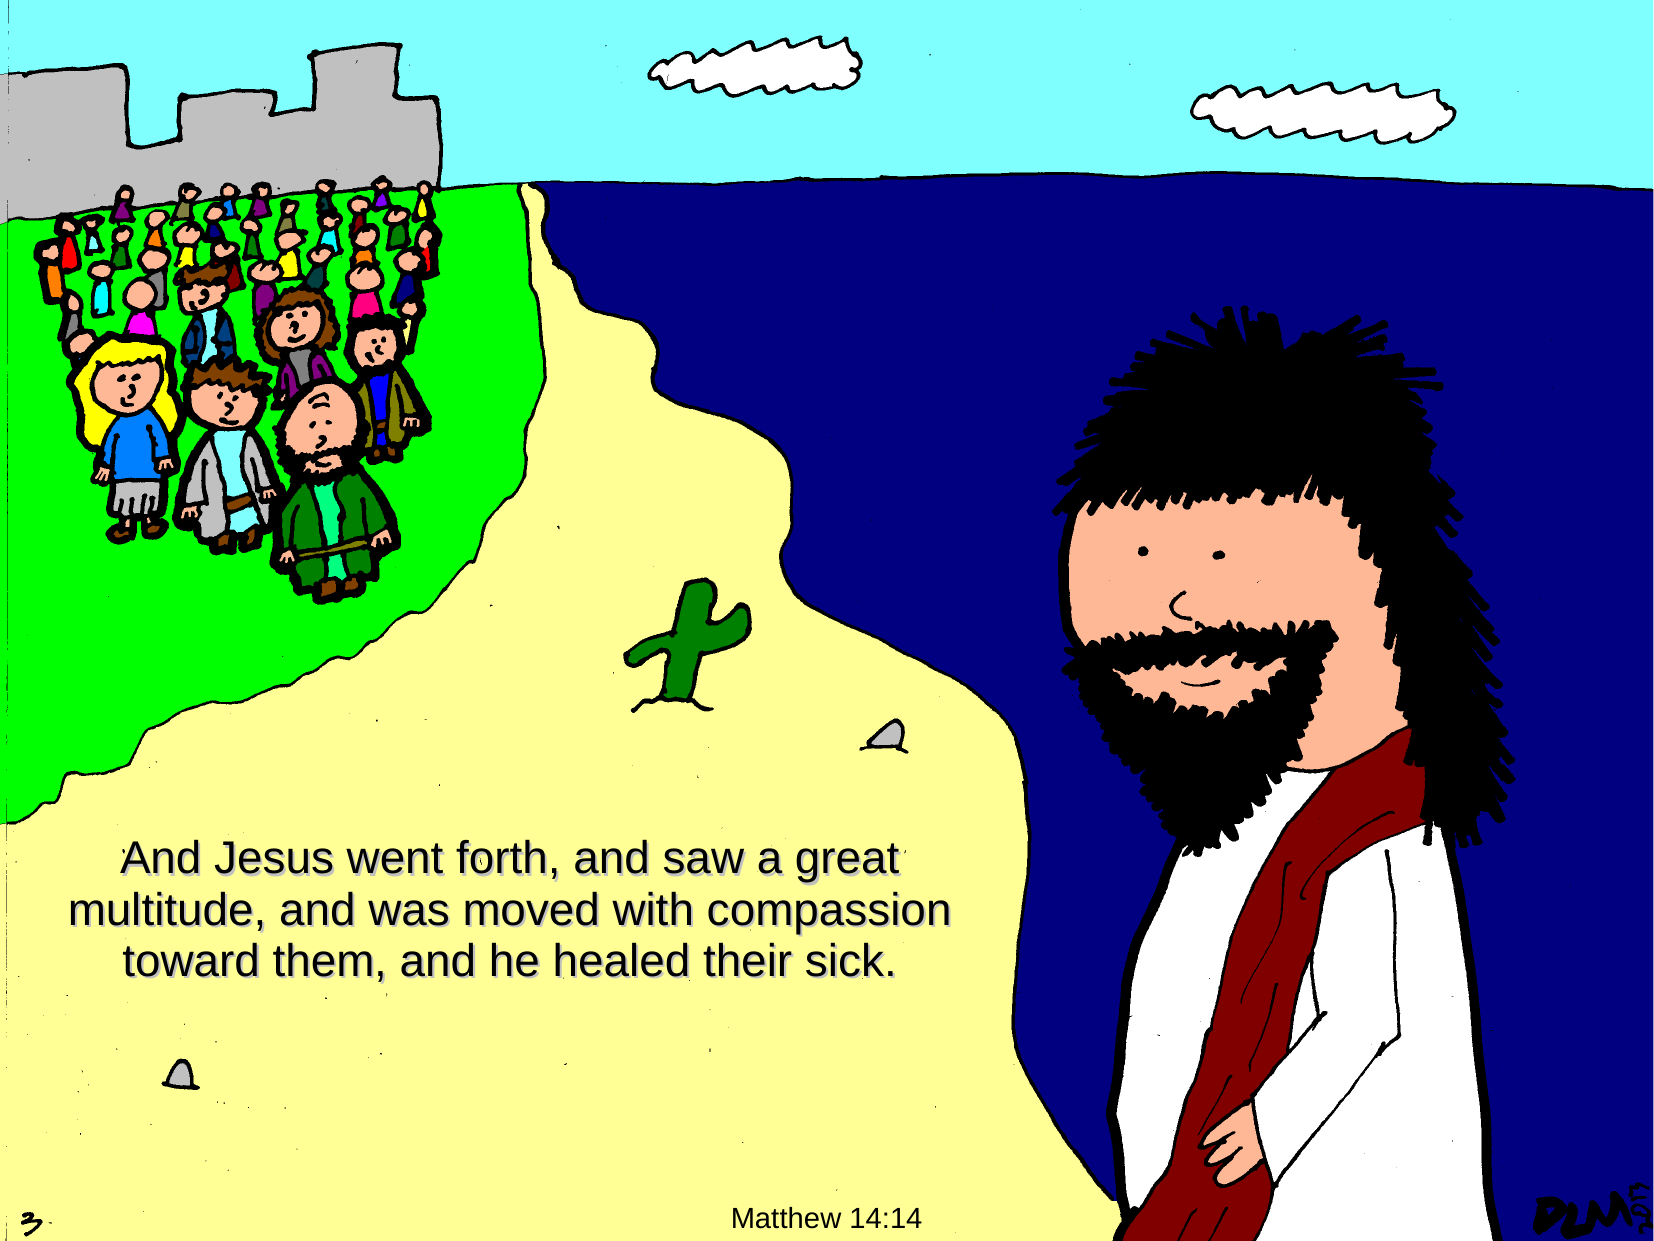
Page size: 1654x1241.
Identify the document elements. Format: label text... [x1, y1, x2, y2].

text_box And Jesus went forth, and saw a great multitude, and was moved with compassion toward them, and he healed their sick. [30, 825, 991, 993]
picture [0, 0, 1654, 1241]
text_box Matthew 14:14 [684, 1161, 970, 1241]
